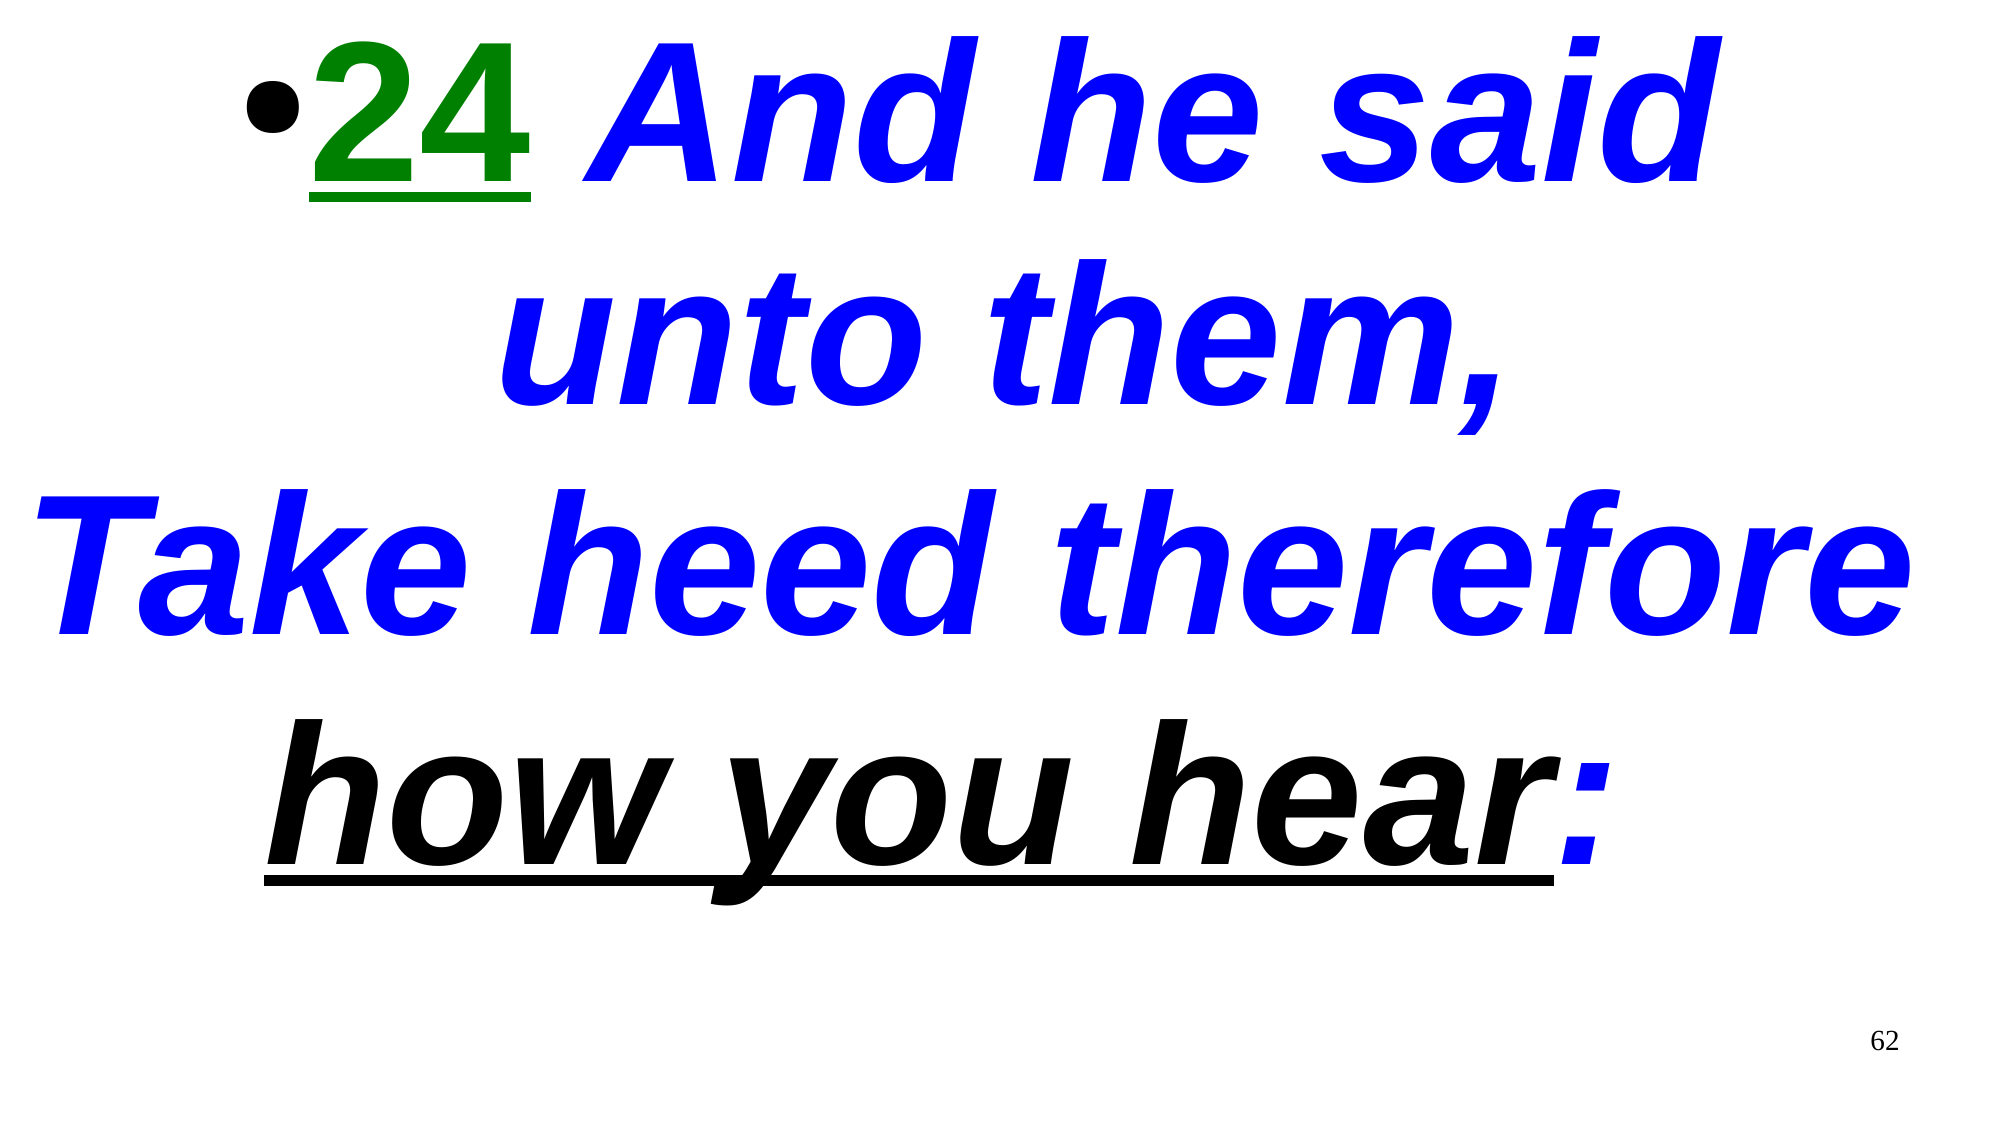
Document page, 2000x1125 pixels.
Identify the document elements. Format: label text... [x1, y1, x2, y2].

list 24 And he said unto them, Take heed therefore how you hear: [0, 0, 1996, 1123]
